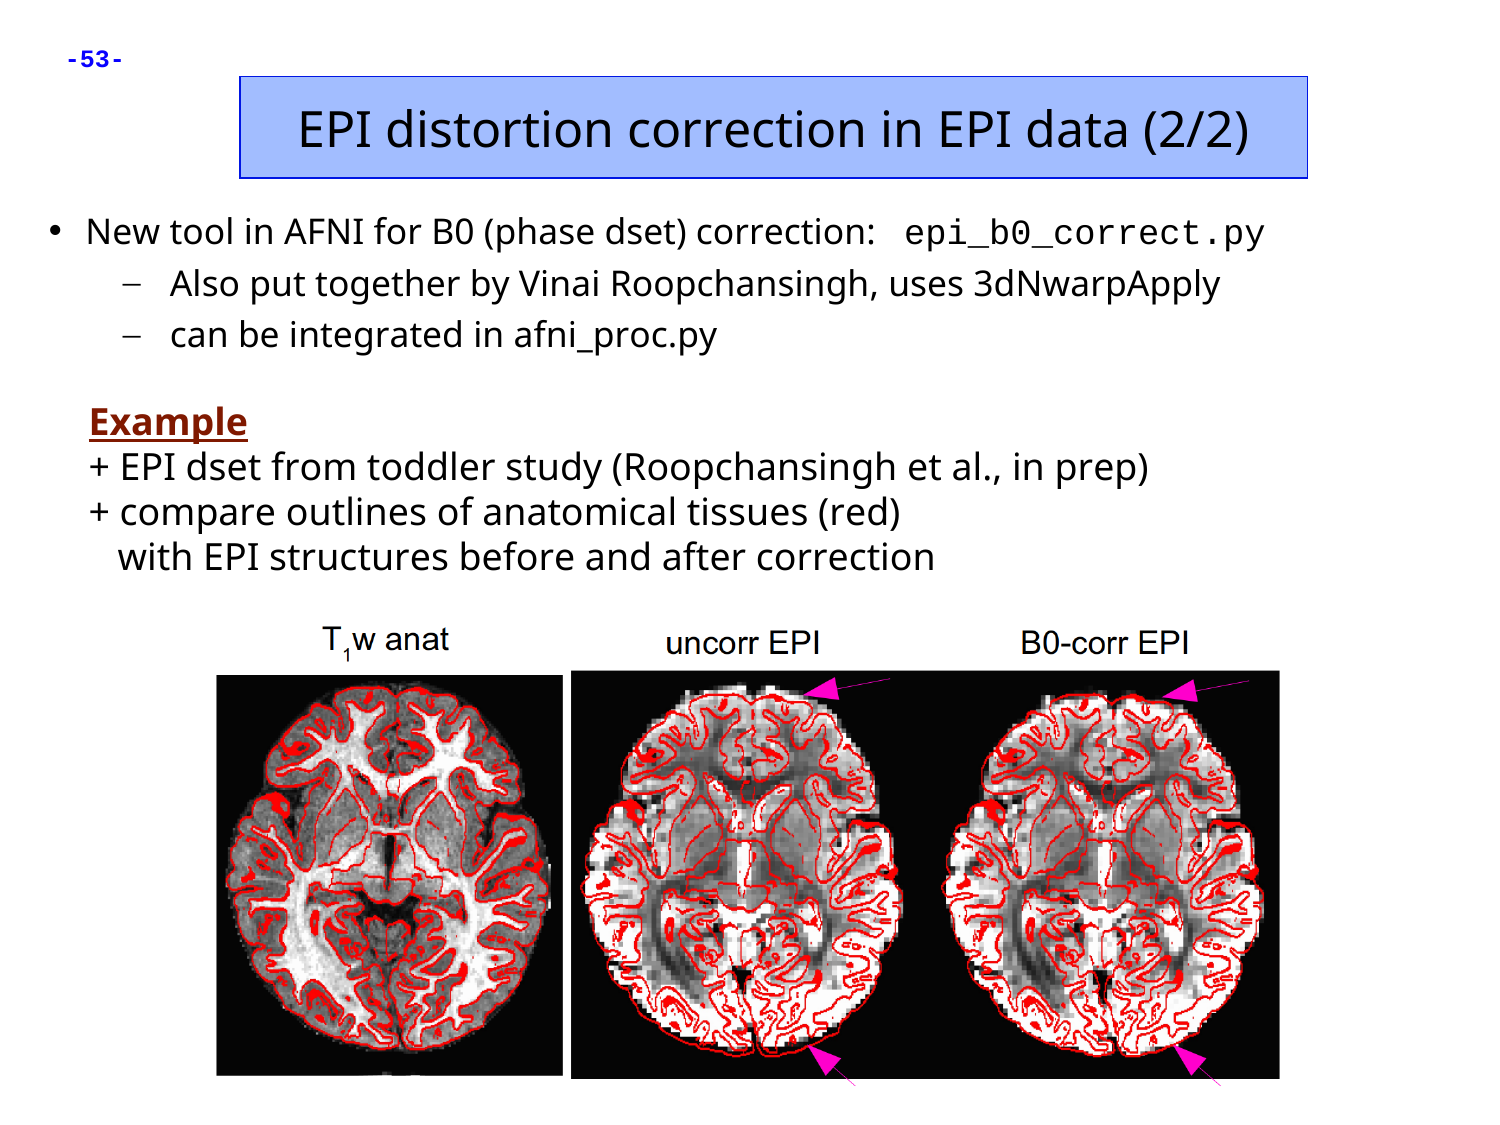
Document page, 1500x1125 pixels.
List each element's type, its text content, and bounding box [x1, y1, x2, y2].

text_box New tool in AFNI for B0 (phase dset) correction: epi_b0_correct.py Also put together by Vinai Roopchansingh, uses 3dNwarpApply can be integrated in afni_proc.py [33, 201, 1480, 285]
text_box EPI distortion correction in EPI data (2/2) [240, 76, 1308, 179]
picture [193, 596, 1307, 1100]
text_box Example + EPI dset from toddler study (Roopchansingh et al., in prep) + compare outlines of anatomical tissues (red) with EPI structures before and after correction [73, 390, 1245, 631]
